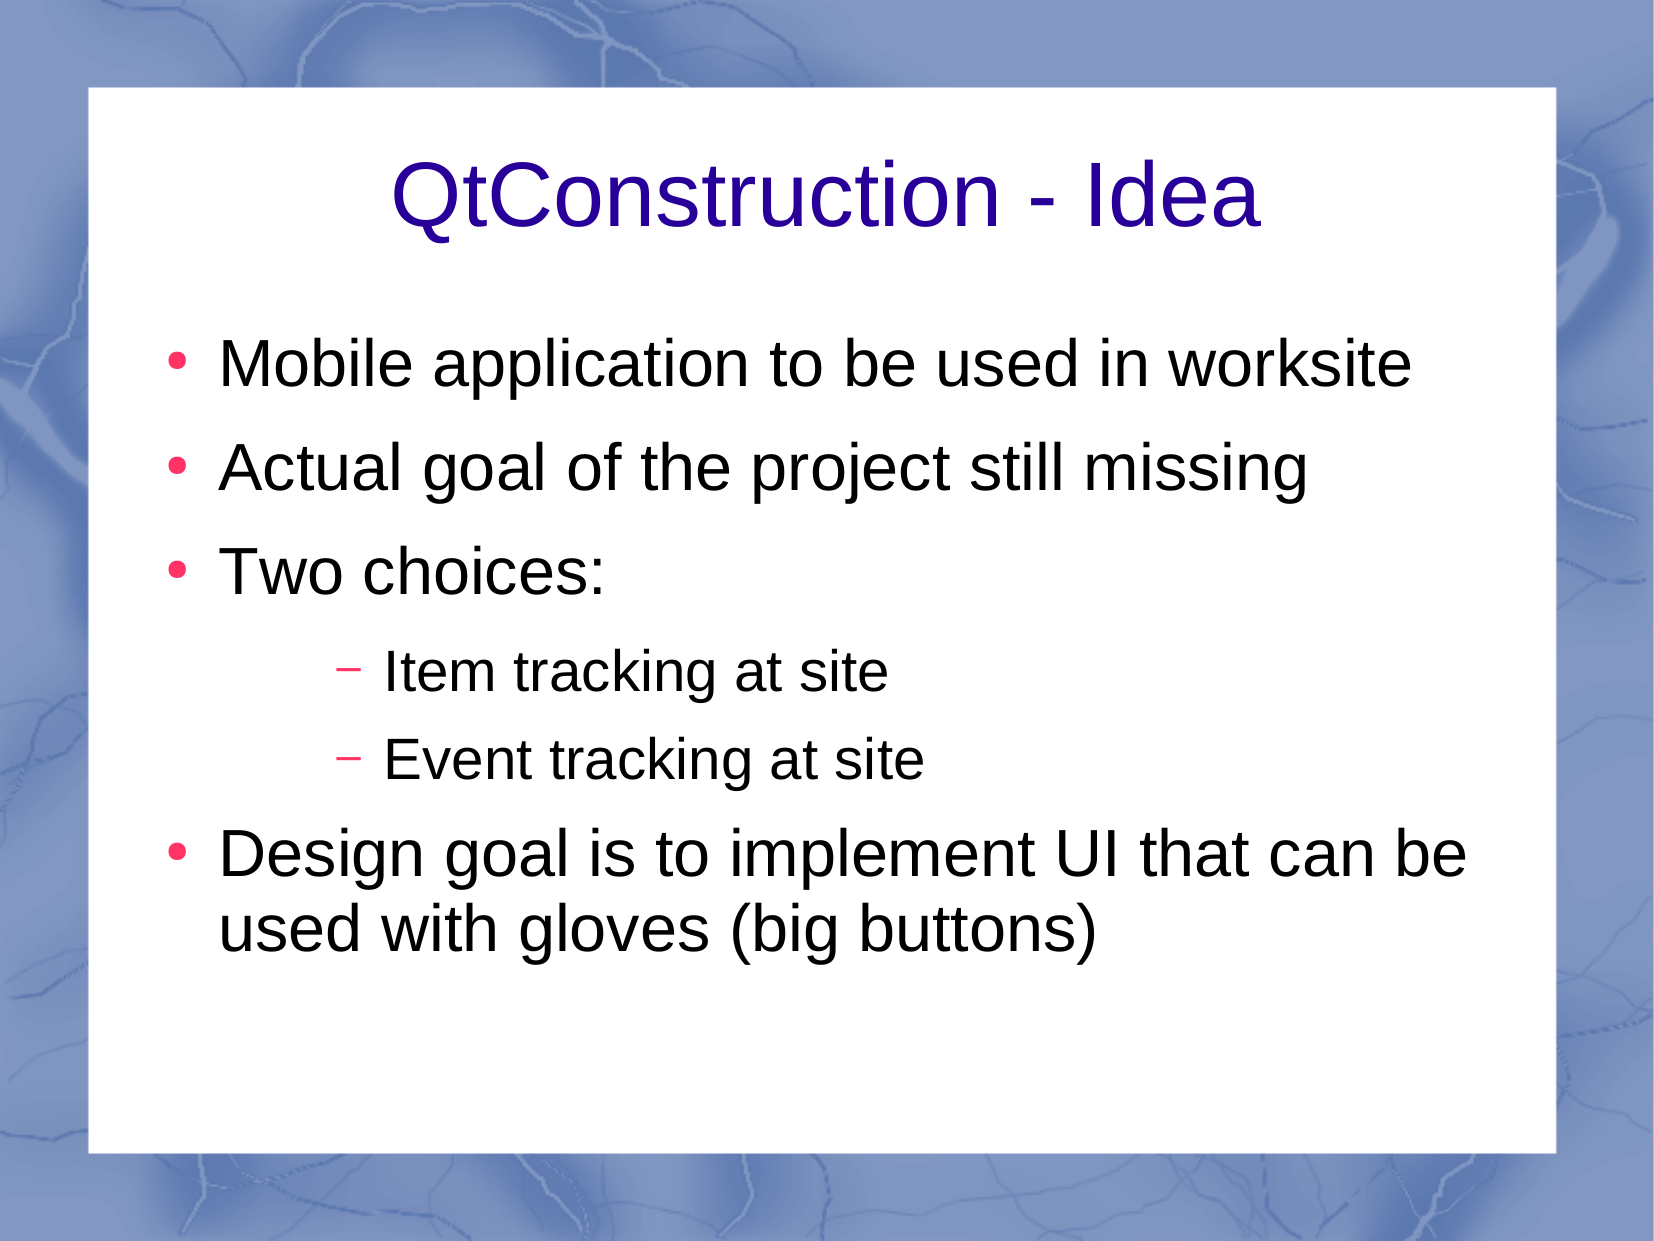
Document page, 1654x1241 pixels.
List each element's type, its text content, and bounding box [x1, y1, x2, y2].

title QtConstruction - Idea [118, 98, 1536, 291]
list Mobile application to be used in worksite Actual goal of the project still missing Two choices: Item tracking at site Event tracking at site Design goal is to implement UI that can be used with gloves (big buttons) [147, 325, 1506, 1217]
picture [0, 0, 1654, 1241]
